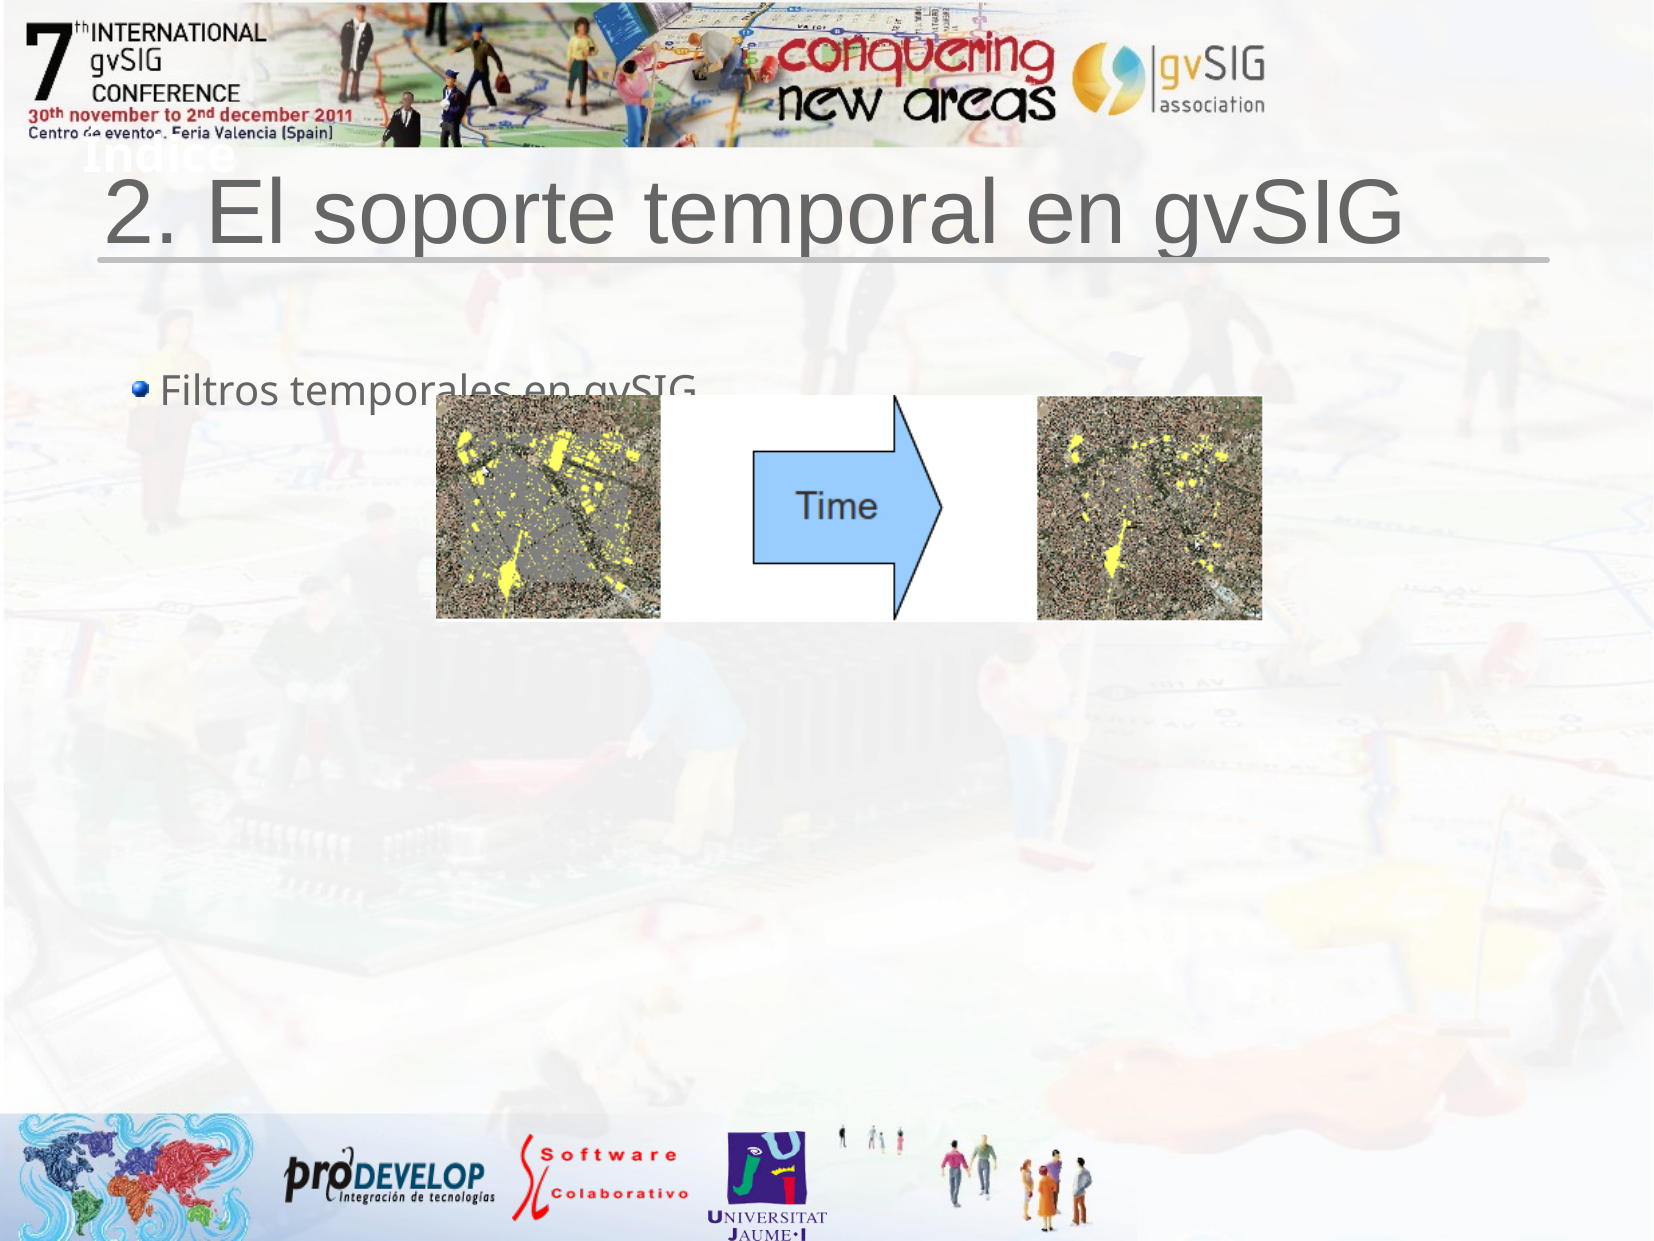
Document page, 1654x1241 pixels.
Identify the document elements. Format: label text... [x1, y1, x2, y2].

title Índice [82, 49, 1571, 257]
picture [0, 0, 1654, 1241]
text_box Filtros temporales en gvSIG [118, 324, 1477, 389]
text_box 2. El soporte temporal en gvSIG [88, 153, 1424, 271]
